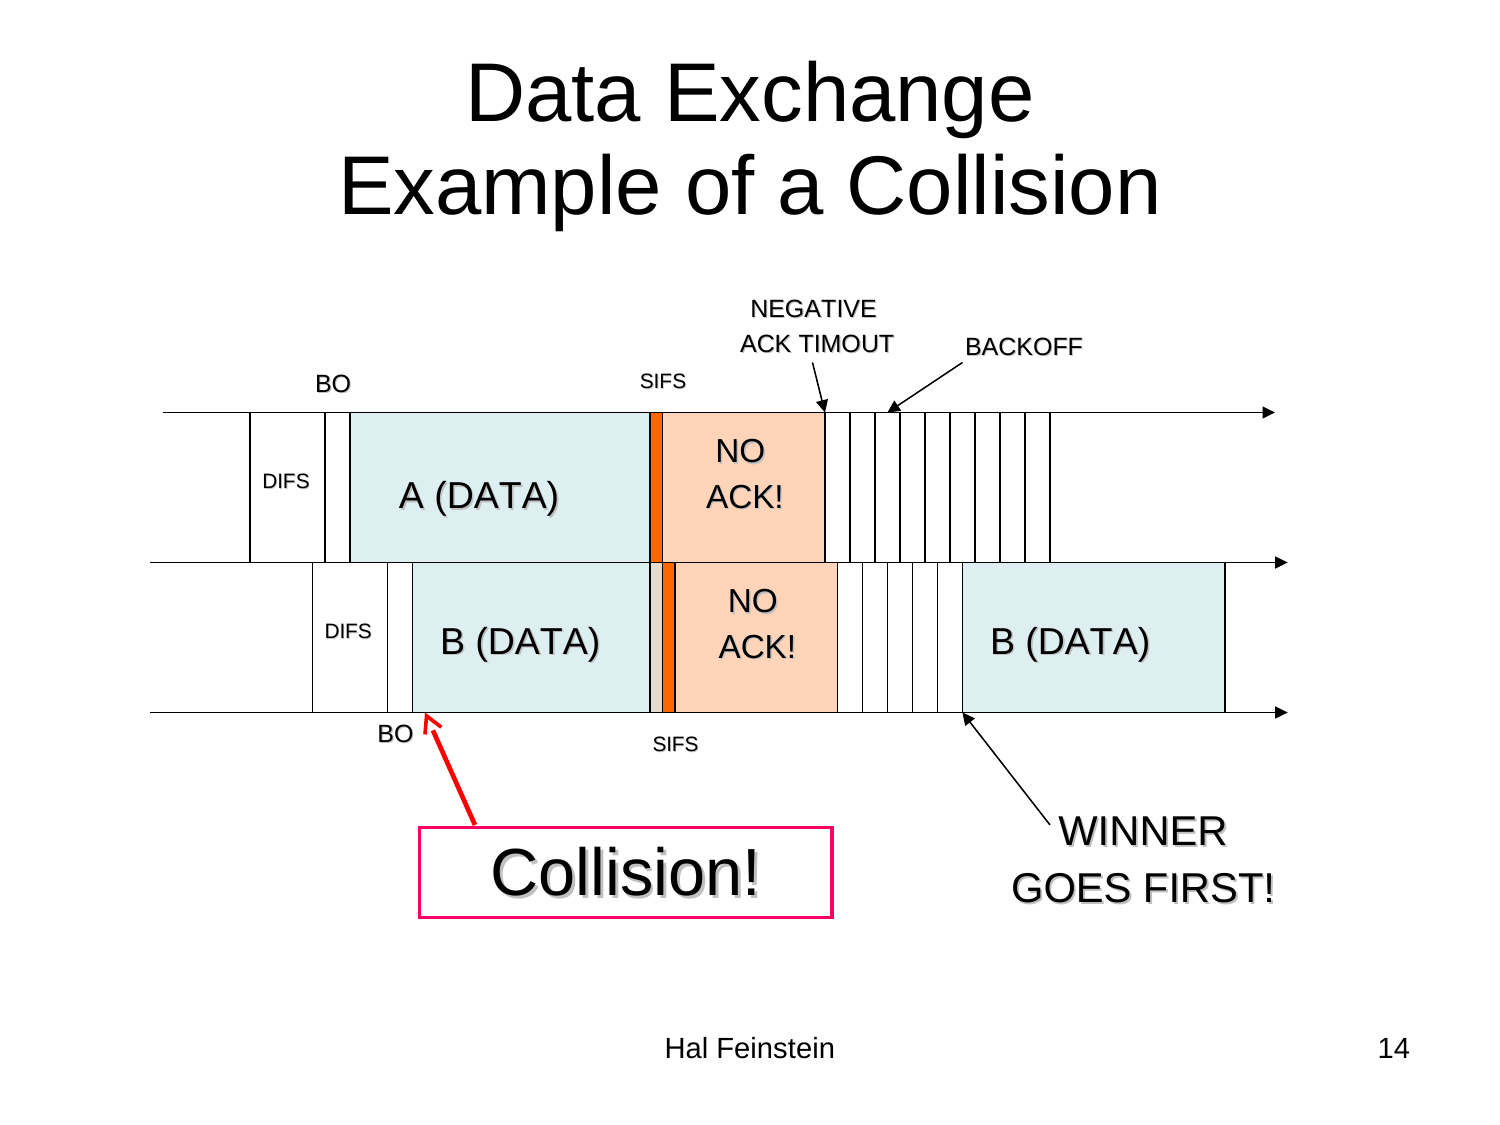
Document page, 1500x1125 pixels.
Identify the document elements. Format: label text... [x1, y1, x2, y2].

title Data Exchange Example of a Collision [75, 31, 1426, 247]
text_box DIFS [300, 612, 369, 652]
text_box [250, 412, 1225, 713]
text_box NEGATIVE ACK TIMOUT [669, 287, 966, 366]
text_box BACKOFF [894, 324, 1155, 369]
text_box NO ACK! [662, 575, 837, 673]
text_box Collision! [419, 827, 832, 918]
text_box B (DATA) [919, 612, 1222, 670]
text_box BO [362, 712, 429, 756]
text_box WINNER GOES FIRST! [940, 799, 1347, 919]
text_box SIFS [581, 724, 770, 764]
text_box SIFS [568, 362, 758, 402]
text_box DIFS [237, 462, 324, 502]
text_box NO ACK! [649, 425, 824, 523]
text_box B (DATA) [369, 612, 649, 670]
text_box BO [300, 362, 367, 406]
text_box A (DATA) [327, 466, 631, 525]
